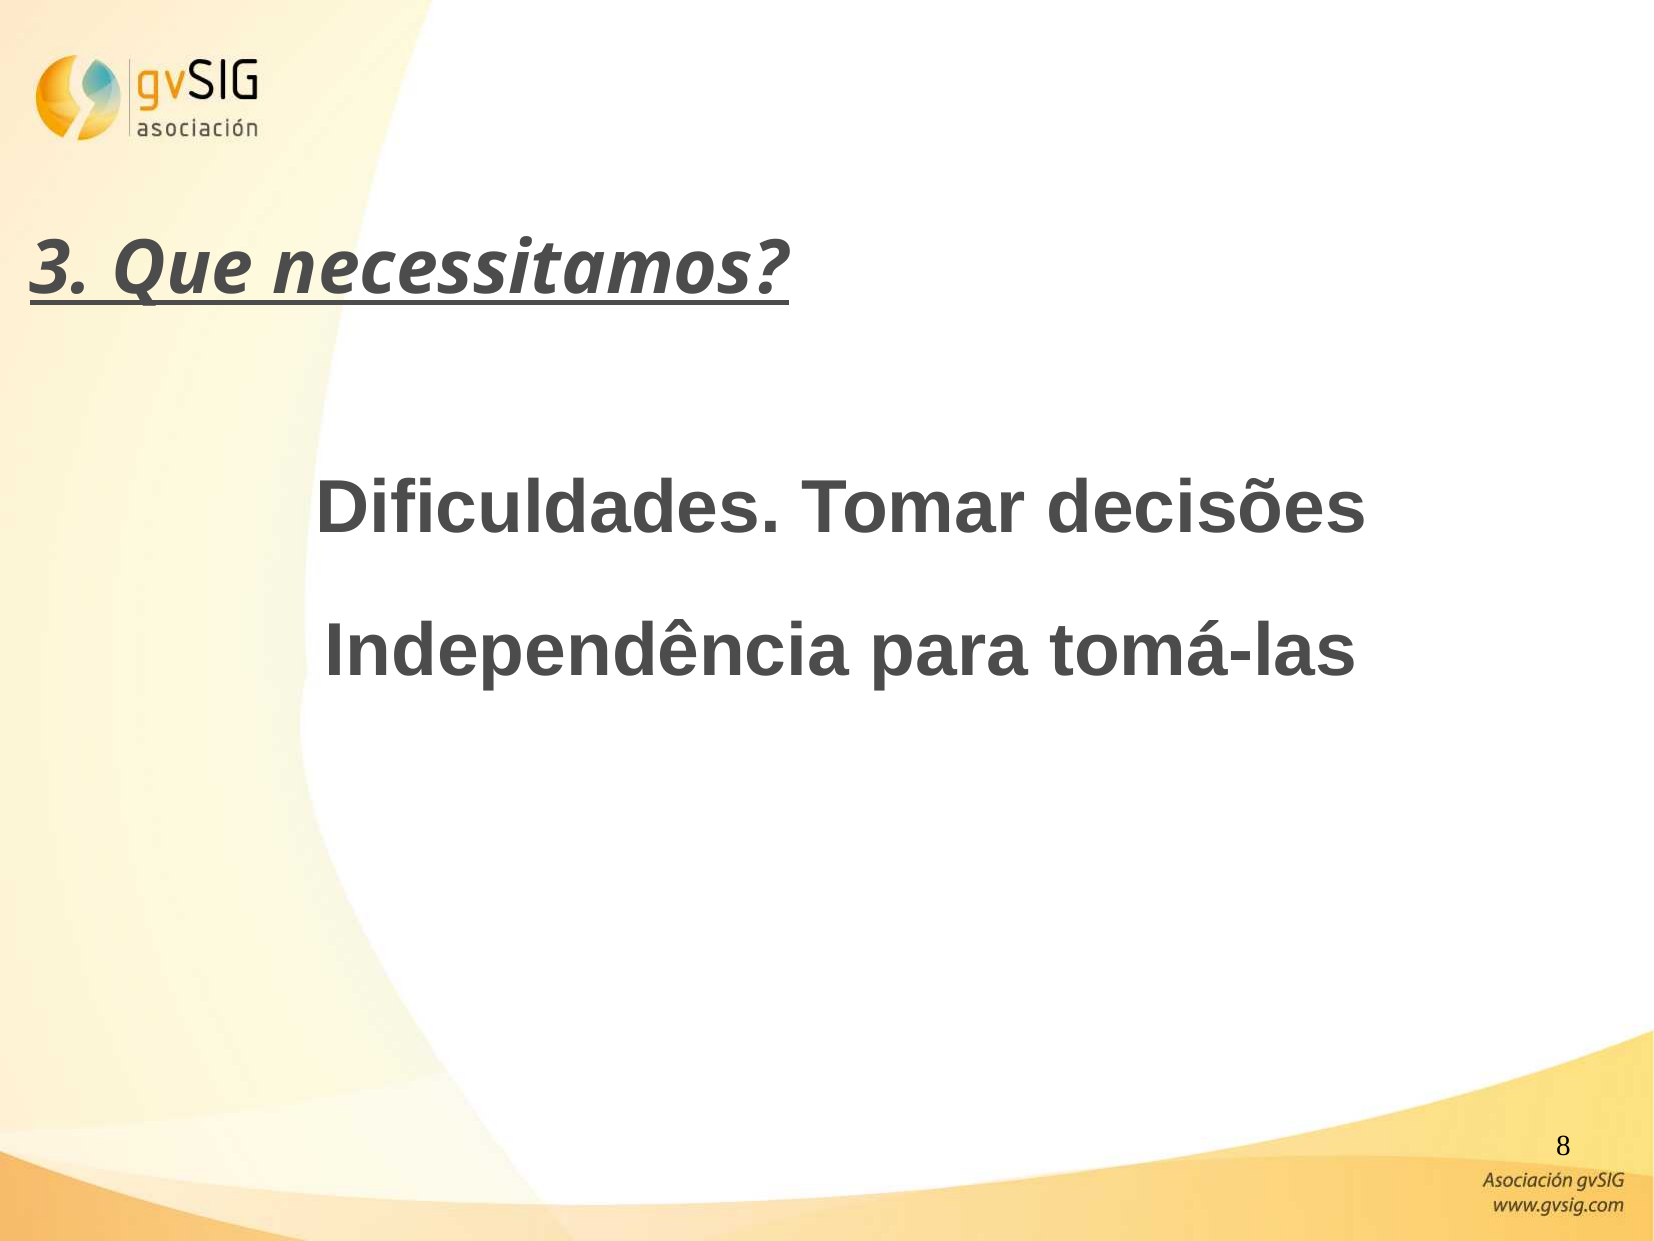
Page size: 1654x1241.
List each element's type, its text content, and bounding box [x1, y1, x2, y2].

picture [0, 0, 1654, 1241]
text_box Dificuldades. Tomar decisões Independência para tomá-las [29, 457, 1654, 699]
title 3. Que necessitamos? [29, 220, 1294, 310]
